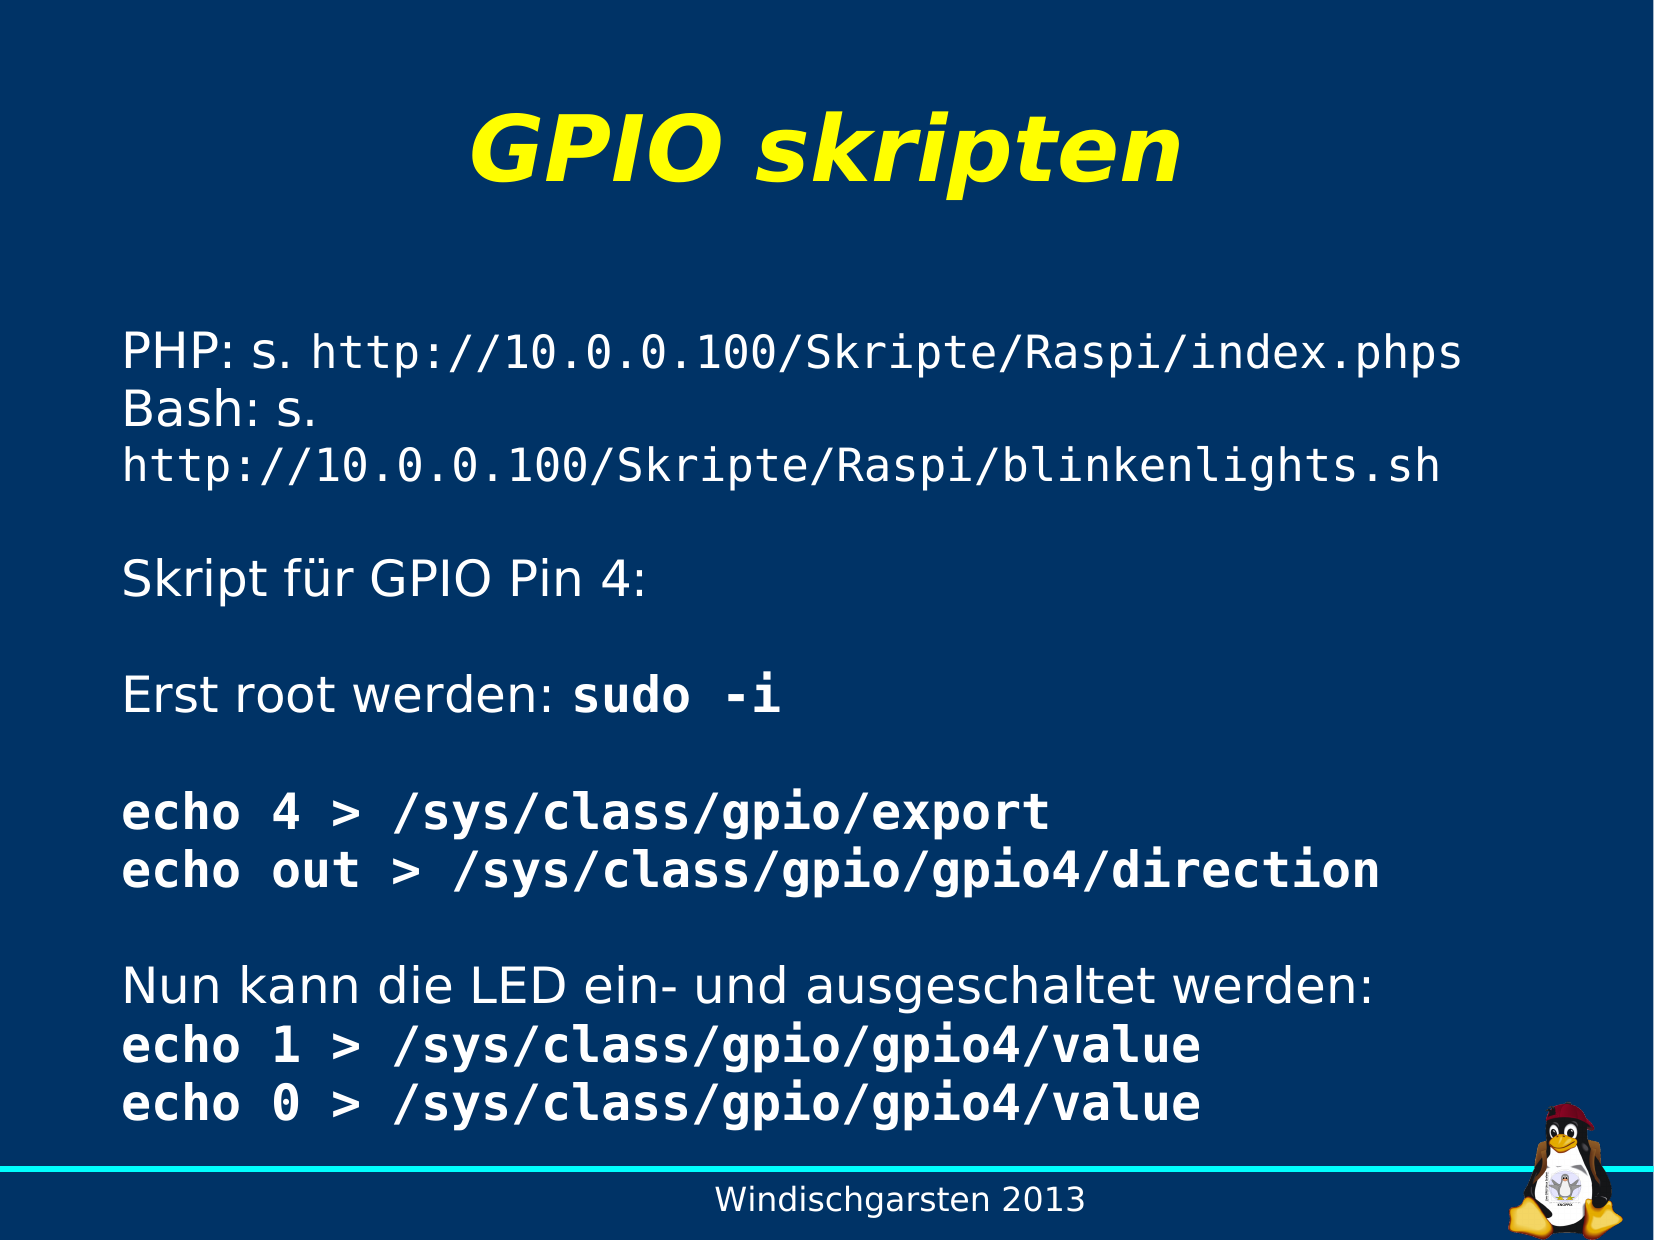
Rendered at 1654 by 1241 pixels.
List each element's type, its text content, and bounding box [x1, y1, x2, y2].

list PHP: s. http://10.0.0.100/Skripte/Raspi/index.phps Bash: s. http://10.0.0.100/Skripte/Raspi/blinkenlights.sh Skript für GPIO Pin 4: Erst root werden: sudo -i echo 4 > /sys/class/gpio/export echo out > /sys/class/gpio/gpio4/direction Nun kann die LED ein- und ausgeschaltet werden: echo 1 > /sys/class/gpio/gpio4/value echo 0 > /sys/class/gpio/gpio4/value [121, 322, 1561, 1133]
picture [1505, 1100, 1625, 1241]
title GPIO skripten [121, 46, 1534, 254]
